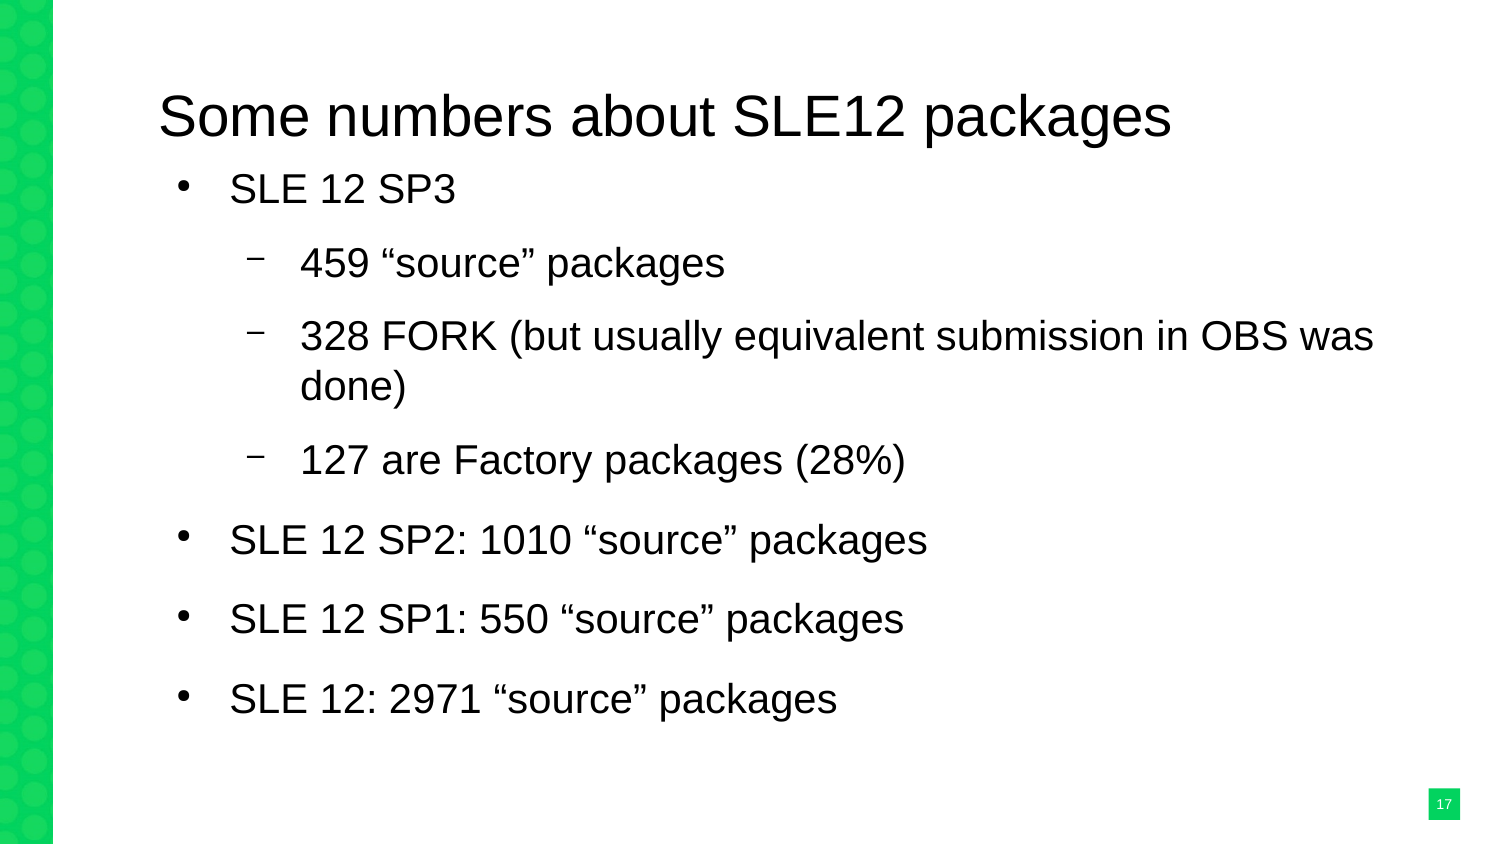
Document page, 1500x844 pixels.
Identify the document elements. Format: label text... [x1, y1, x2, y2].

text_box <numéro> [1428, 788, 1461, 820]
picture [0, 0, 61, 844]
list SLE 12 SP3 459 “source” packages 328 FORK (but usually equivalent submission in OBS was done) 127 are Factory packages (28%) SLE 12 SP2: 1010 “source” packages SLE 12 SP1: 550 “source” packages SLE 12: 2971 “source” packages [143, 154, 1397, 766]
title Some numbers about SLE12 packages [143, 70, 1397, 135]
